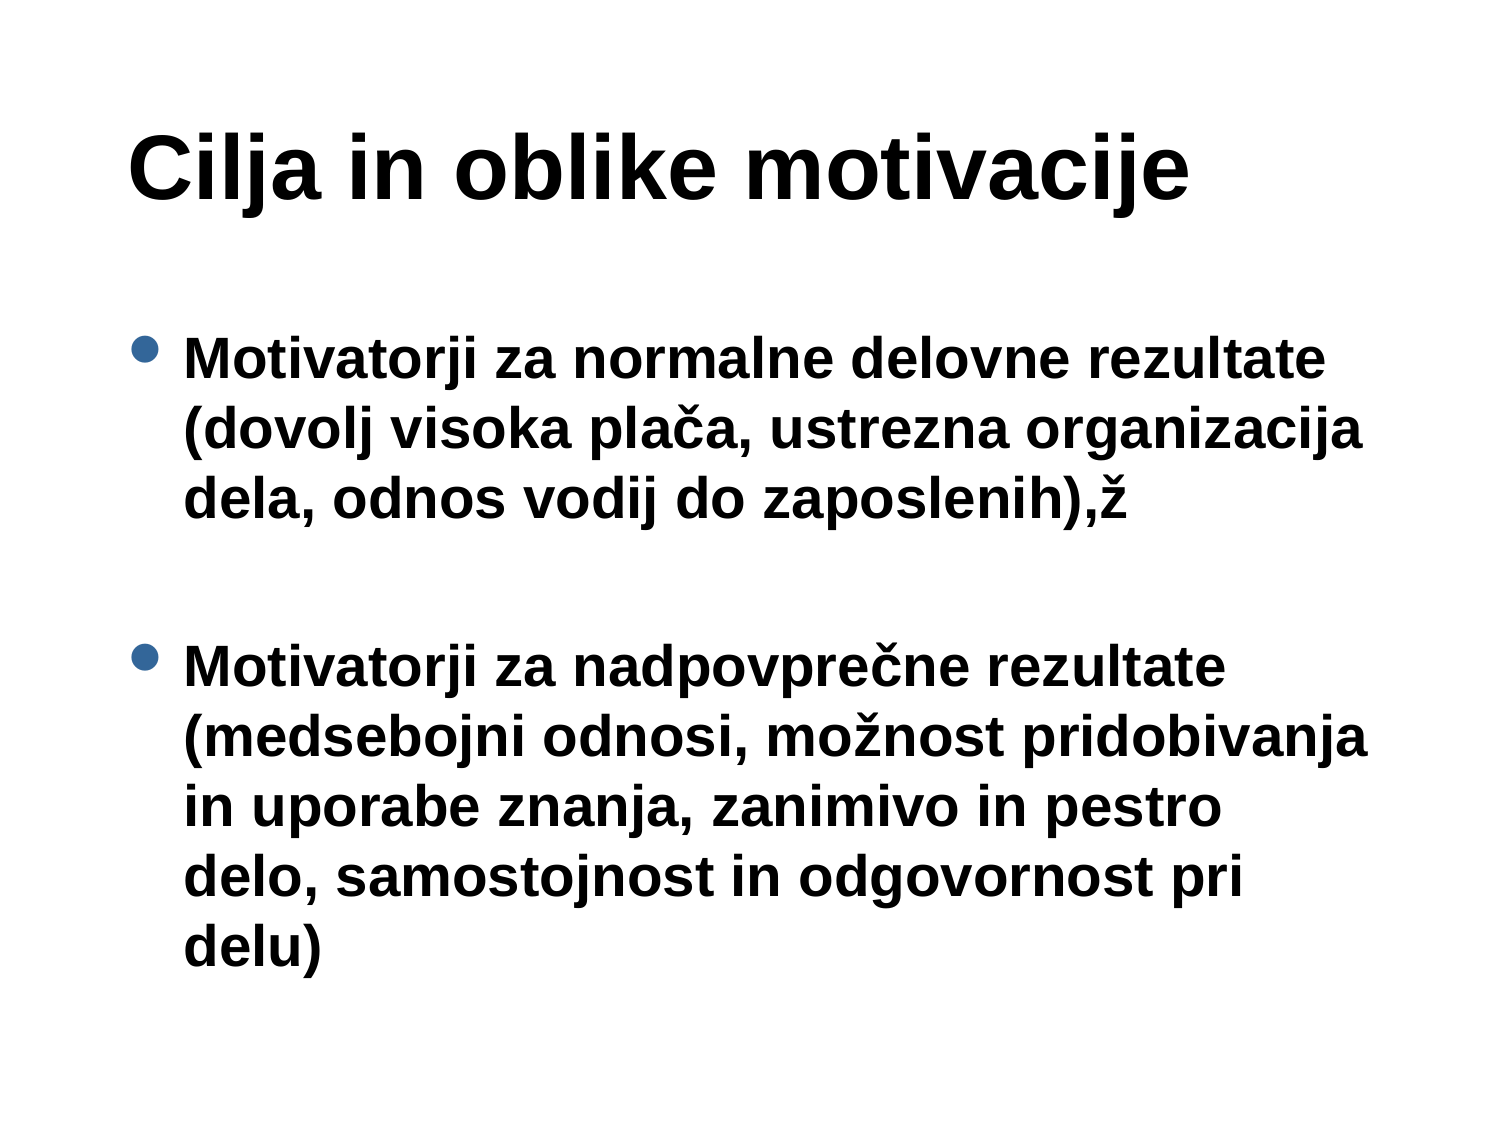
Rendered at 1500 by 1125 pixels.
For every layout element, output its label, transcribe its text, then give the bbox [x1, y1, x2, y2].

title Cilja in oblike motivacije [112, 37, 1388, 225]
list Motivatorji za normalne delovne rezultate (dovolj visoka plača, ustrezna organizacija dela, odnos vodij do zaposlenih),ž Motivatorji za nadpovprečne rezultate (medsebojni odnosi, možnost pridobivanja in uporabe znanja, zanimivo in pestro delo, samostojnost in odgovornost pri delu) [112, 312, 1388, 1072]
